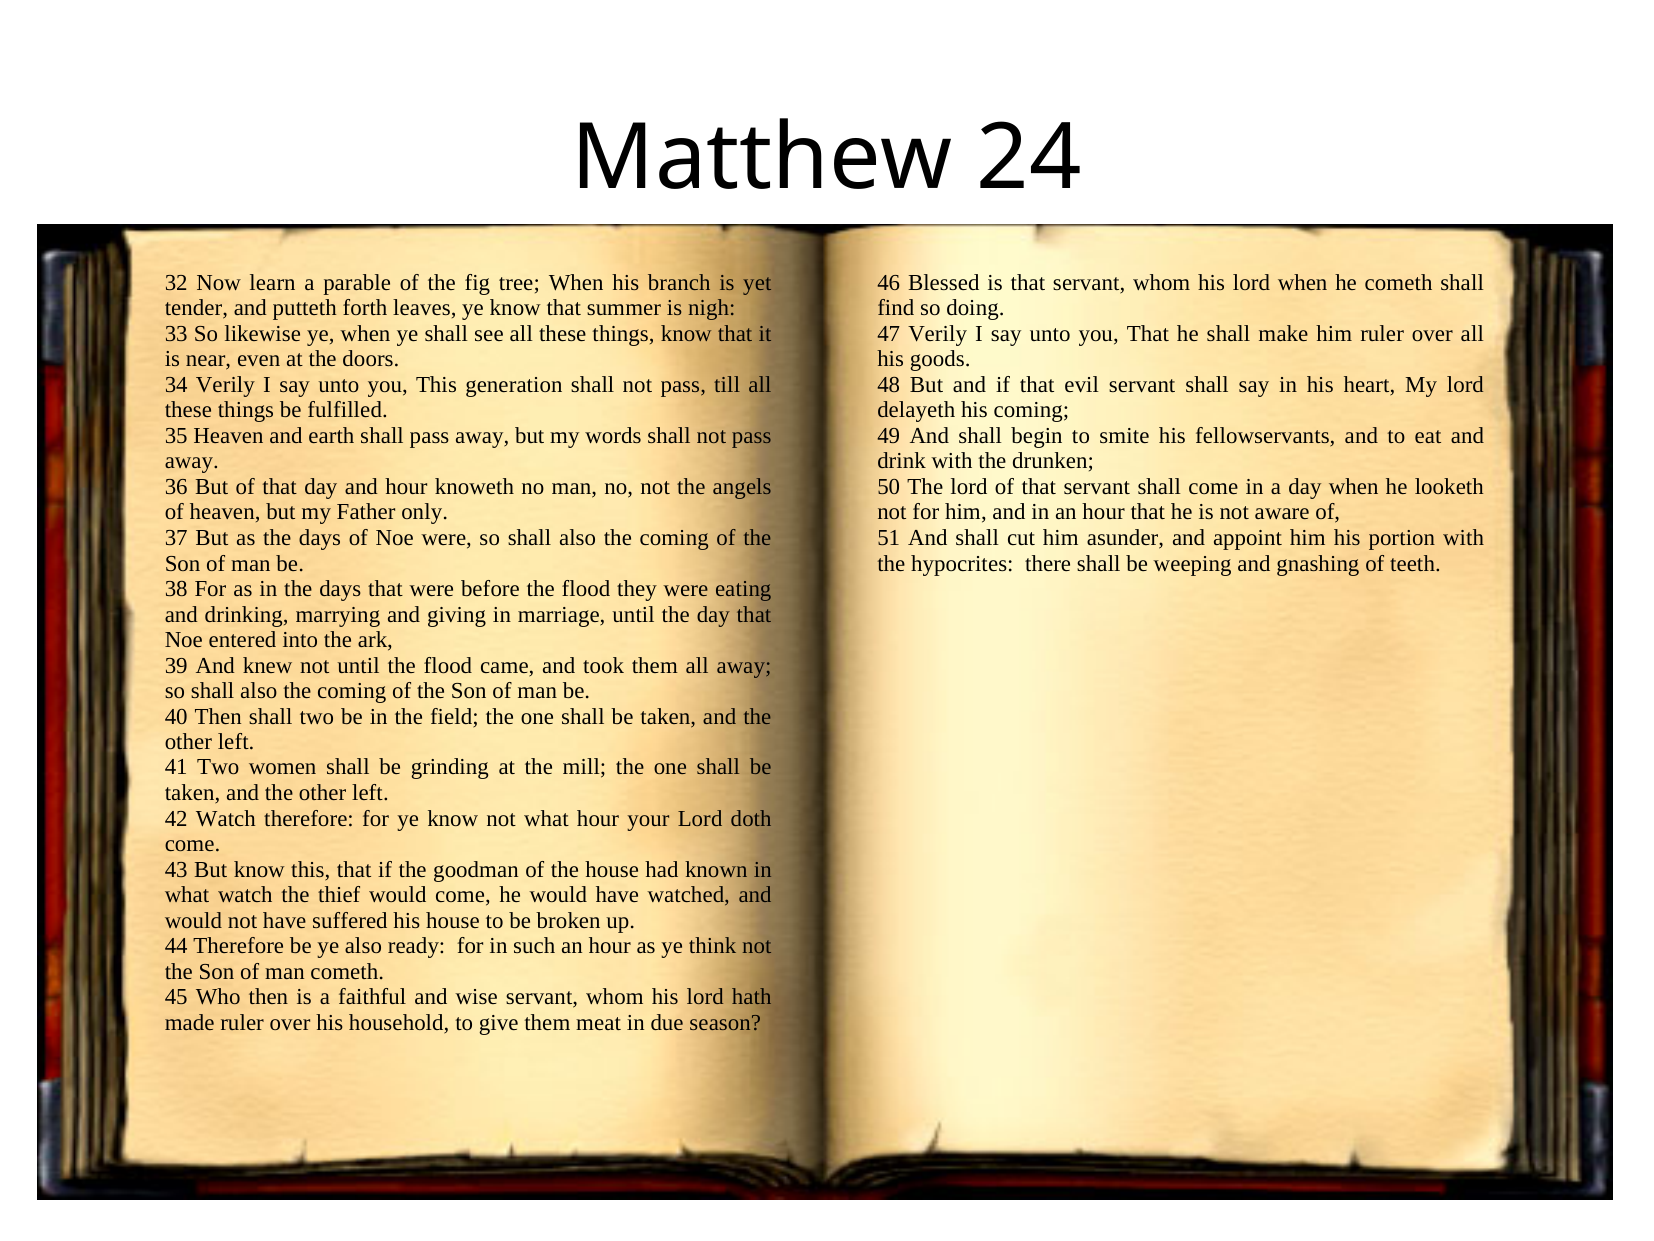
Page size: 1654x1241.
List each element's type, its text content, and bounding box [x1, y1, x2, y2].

text_box 32 Now learn a parable of the fig tree; When his branch is yet tender, and putteth forth leaves, ye know that summer is nigh: 33 So likewise ye, when ye shall see all these things, know that it is near, even at the doors. 34 Verily I say unto you, This generation shall not pass, till all these things be fulfilled. 35 Heaven and earth shall pass away, but my words shall not pass away. 36 But of that day and hour knoweth no man, no, not the angels of heaven, but my Father only. 37 But as the days of Noe were, so shall also the coming of the Son of man be. 38 For as in the days that were before the flood they were eating and drinking, marrying and giving in marriage, until the day that Noe entered into the ark, 39 And knew not until the flood came, and took them all away; so shall also the coming of the Son of man be. 40 Then shall two be in the field; the one shall be taken, and the other left. 41 Two women shall be grinding at the mill; the one shall be taken, and the other left. 42 Watch therefore: for ye know not what hour your Lord doth come. 43 But know this, that if the goodman of the house had known in what watch the thief would come, he would have watched, and would not have suffered his house to be broken up. 44 Therefore be ye also ready: for in such an hour as ye think not the Son of man cometh. 45 Who then is a faithful and wise servant, whom his lord hath made ruler over his household, to give them meat in due season? [150, 262, 788, 1043]
title Matthew 24 [82, 49, 1571, 257]
text_box 46 Blessed is that servant, whom his lord when he cometh shall find so doing. 47 Verily I say unto you, That he shall make him ruler over all his goods. 48 But and if that evil servant shall say in his heart, My lord delayeth his coming; 49 And shall begin to smite his fellowservants, and to eat and drink with the drunken; 50 The lord of that servant shall come in a day when he looketh not for him, and in an hour that he is not aware of, 51 And shall cut him asunder, and appoint him his portion with the hypocrites: there shall be weeping and gnashing of teeth. [862, 262, 1501, 584]
picture [37, 224, 1613, 1201]
